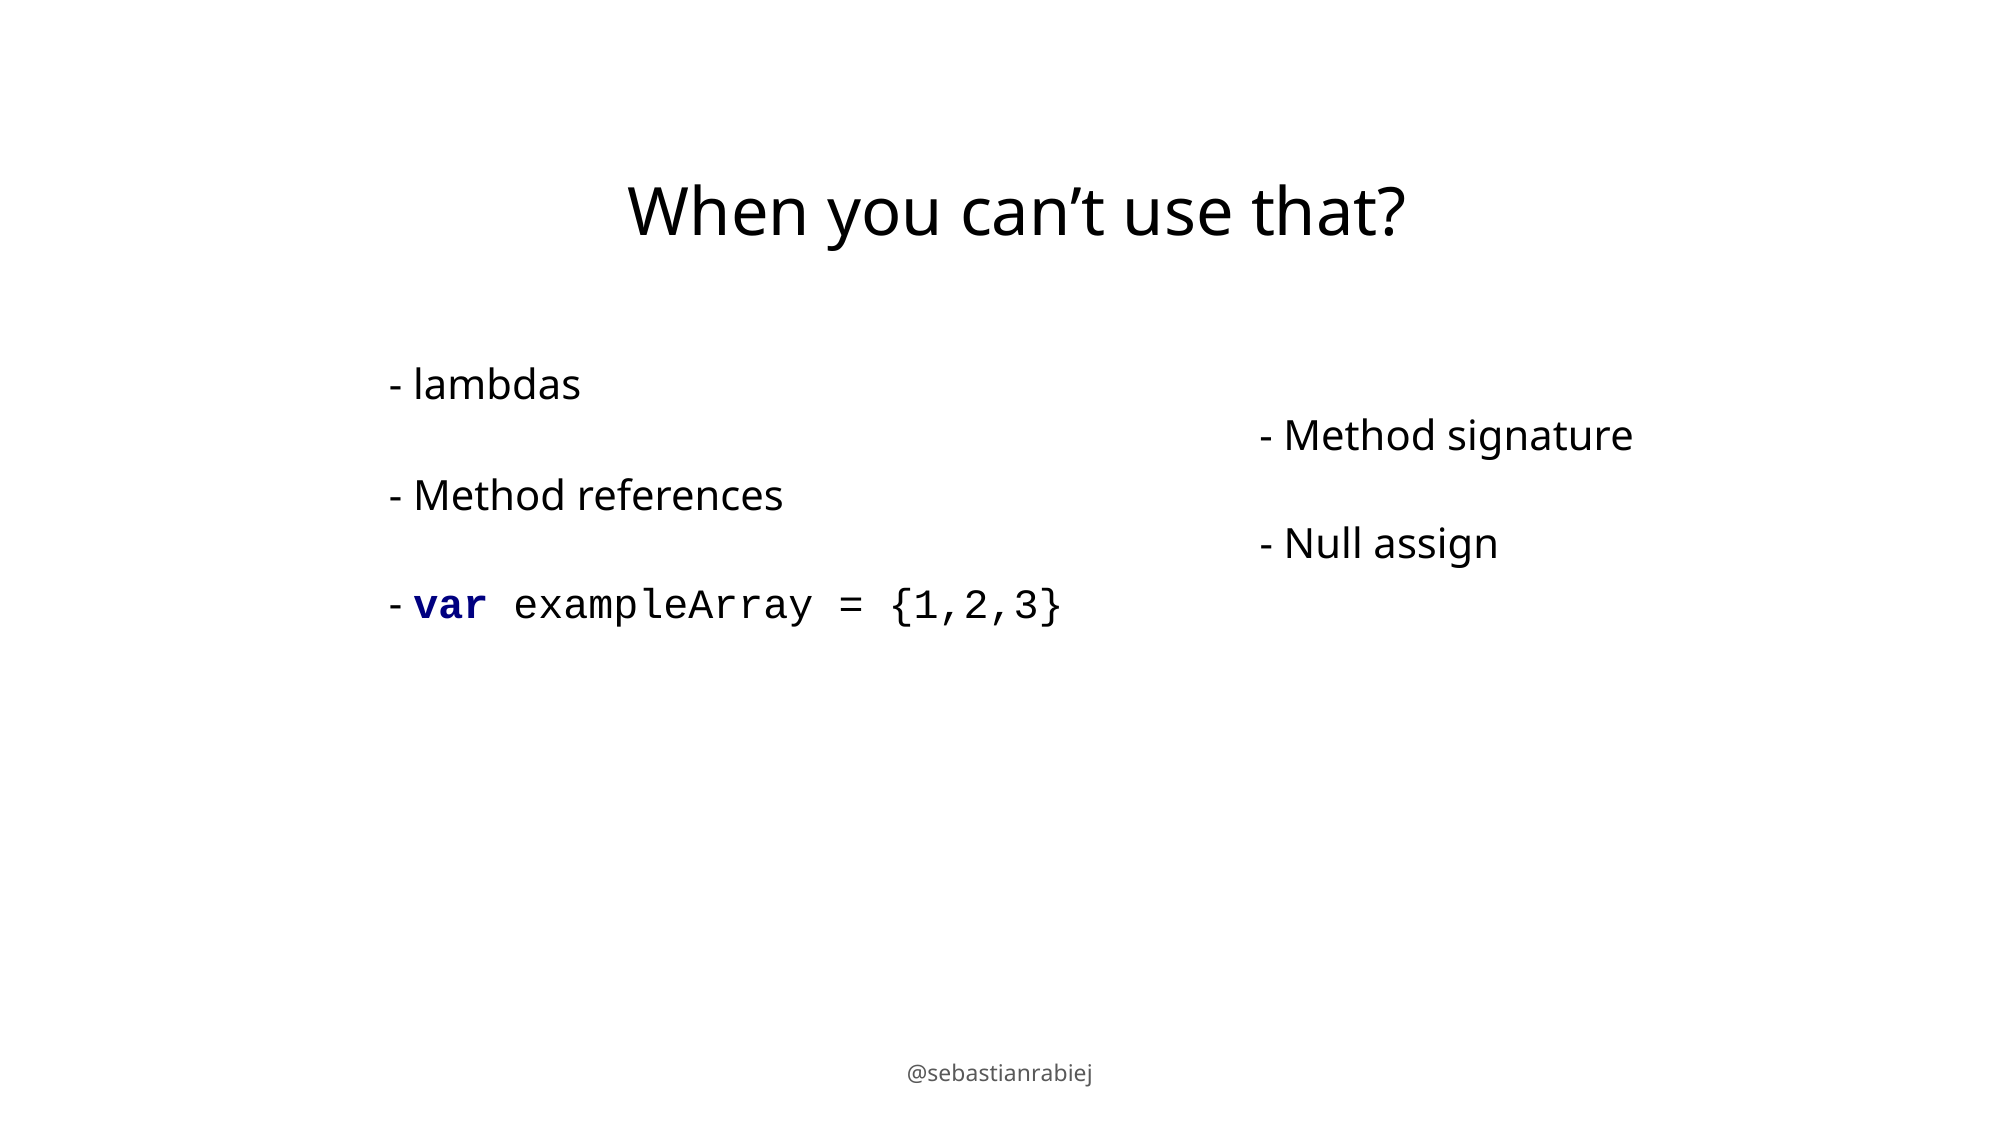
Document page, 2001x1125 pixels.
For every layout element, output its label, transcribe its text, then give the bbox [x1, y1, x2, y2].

text_box When you can’t use that? [612, 161, 1400, 258]
text_box - var exampleArray = {1,2,3} [373, 569, 1090, 635]
text_box - Method signature [1244, 401, 1626, 467]
text_box - Null assign [1244, 509, 1504, 575]
text_box - lambdas [373, 350, 587, 417]
text_box - Method references [373, 461, 777, 527]
text_box @sebastianrabiej [662, 1042, 1338, 1103]
